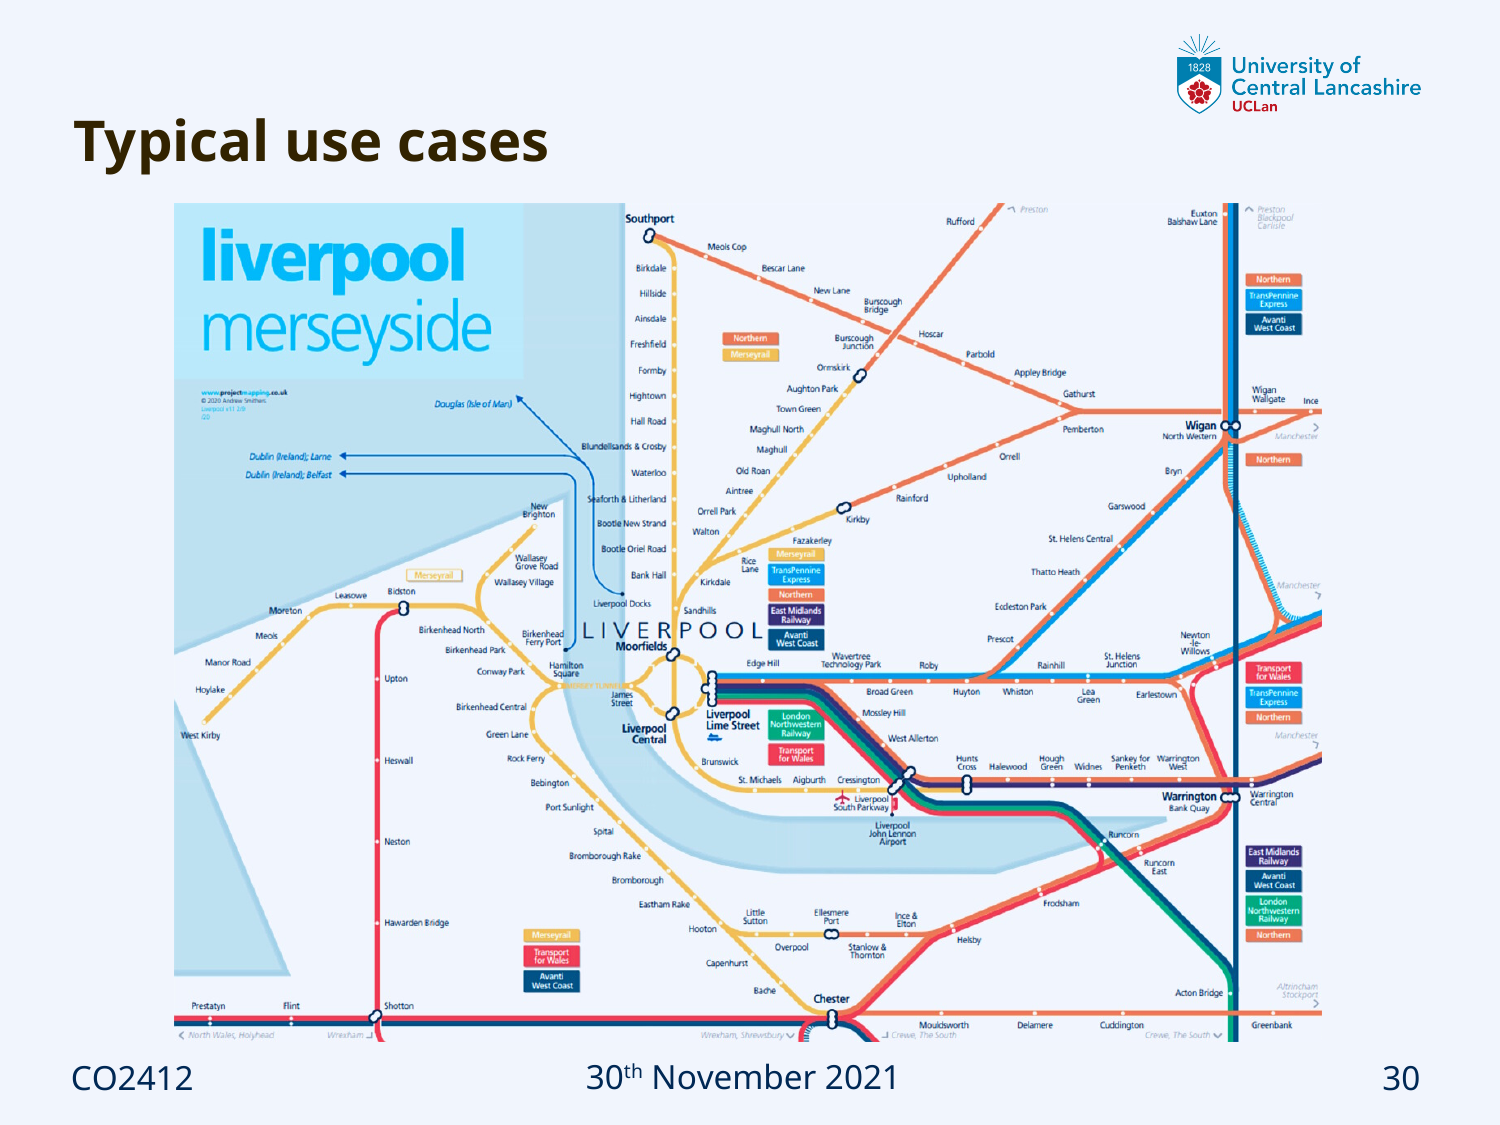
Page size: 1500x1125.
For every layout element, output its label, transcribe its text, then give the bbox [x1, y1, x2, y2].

picture [174, 203, 1322, 1042]
picture [1177, 34, 1421, 54]
title Typical use cases [58, 54, 1500, 224]
